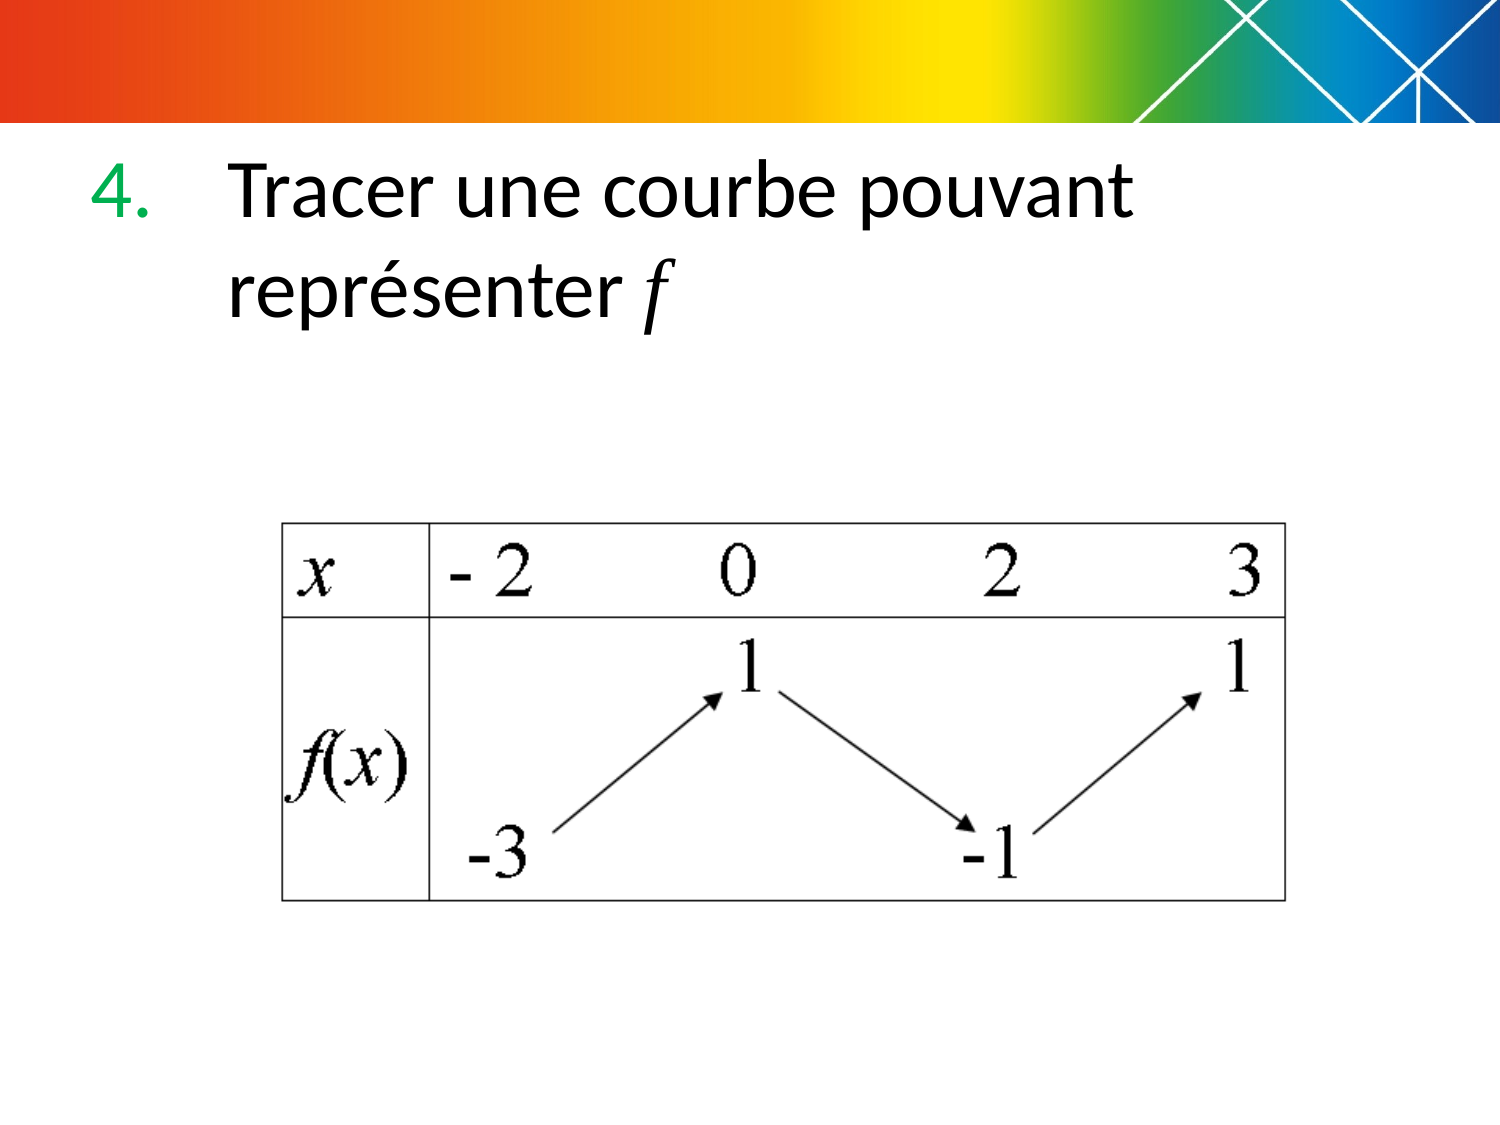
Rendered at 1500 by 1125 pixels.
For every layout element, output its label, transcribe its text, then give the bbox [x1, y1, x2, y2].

picture [1340, 0, 1500, 123]
picture [0, 0, 1359, 123]
title Tracer une courbe pouvant représenter f [75, 126, 1426, 342]
picture [277, 515, 1294, 908]
